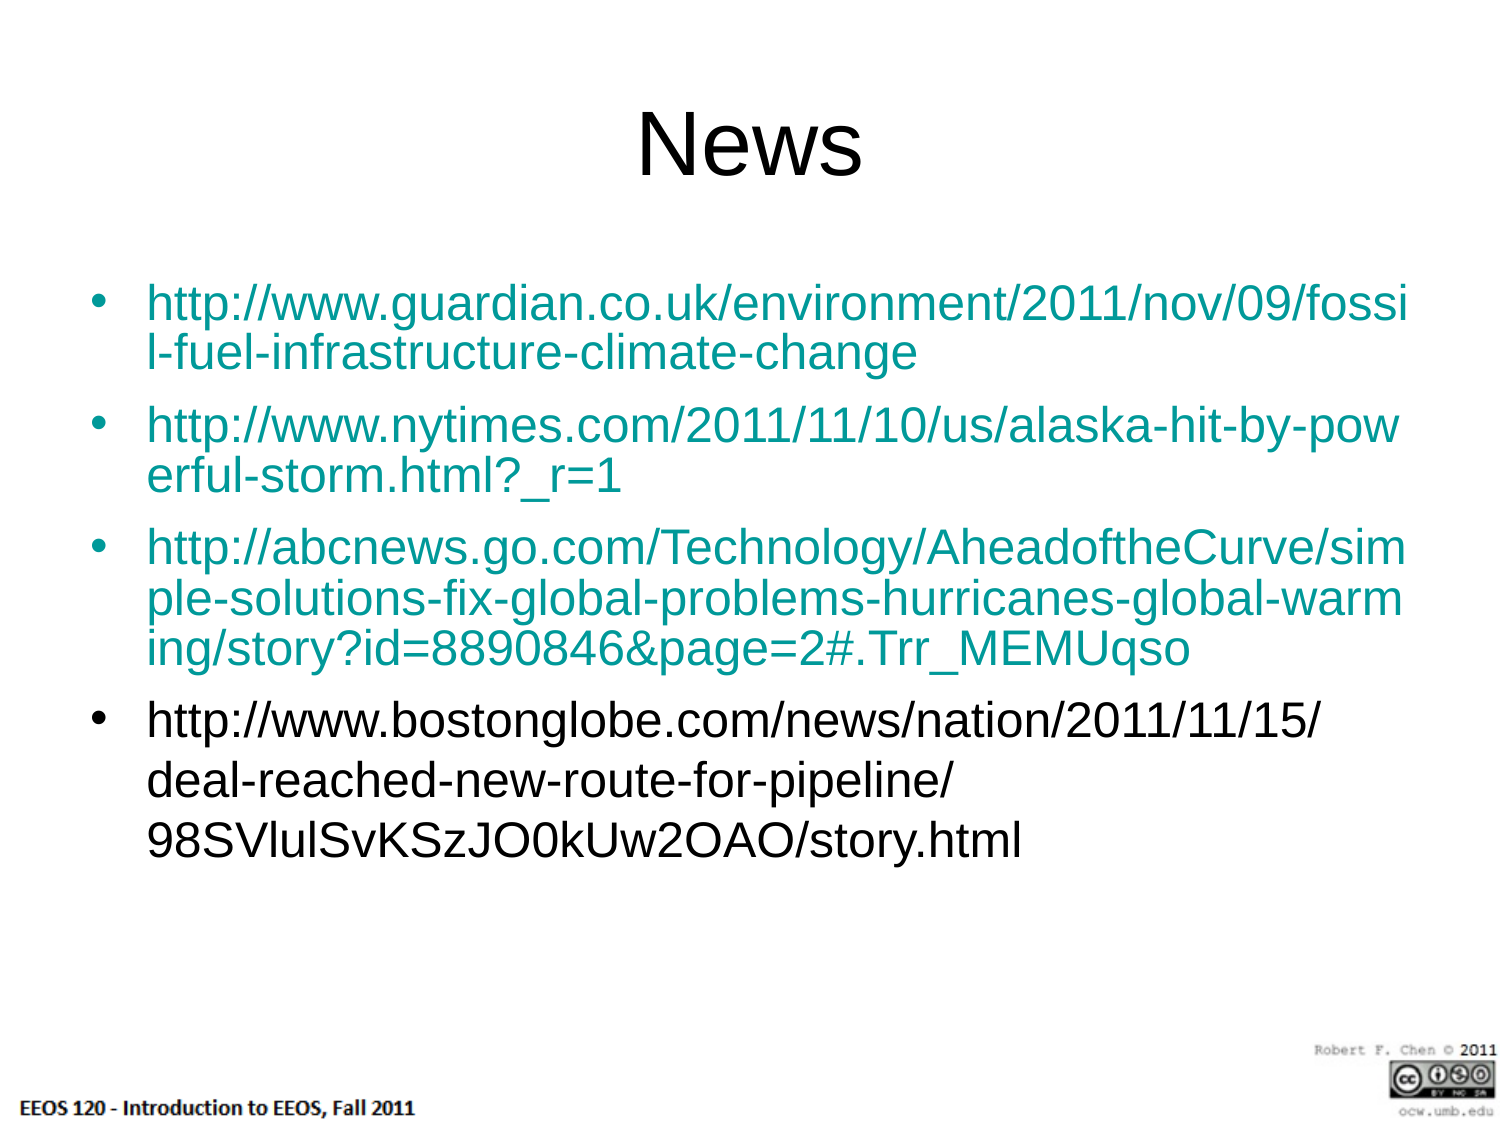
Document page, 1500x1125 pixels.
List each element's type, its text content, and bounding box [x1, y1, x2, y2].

title News [75, 45, 1426, 233]
picture [15, 1090, 420, 1125]
picture [1307, 1040, 1500, 1125]
list http://www.guardian.co.uk/environment/2011/nov/09/fossil-fuel-infrastructure-climate-change http://www.nytimes.com/2011/11/10/us/alaska-hit-by-powerful-storm.html?_r=1 http://abcnews.go.com/Technology/AheadoftheCurve/simple-solutions-fix-global-problems-hurricanes-global-warming/story?id=8890846&page=2#.Trr_MEMUqso http://www.bostonglobe.com/news/nation/2011/11/15/deal-reached-new-route-for-pipeline/98SVlulSvKSzJO0kUw2OAO/story.html [75, 262, 1426, 1006]
